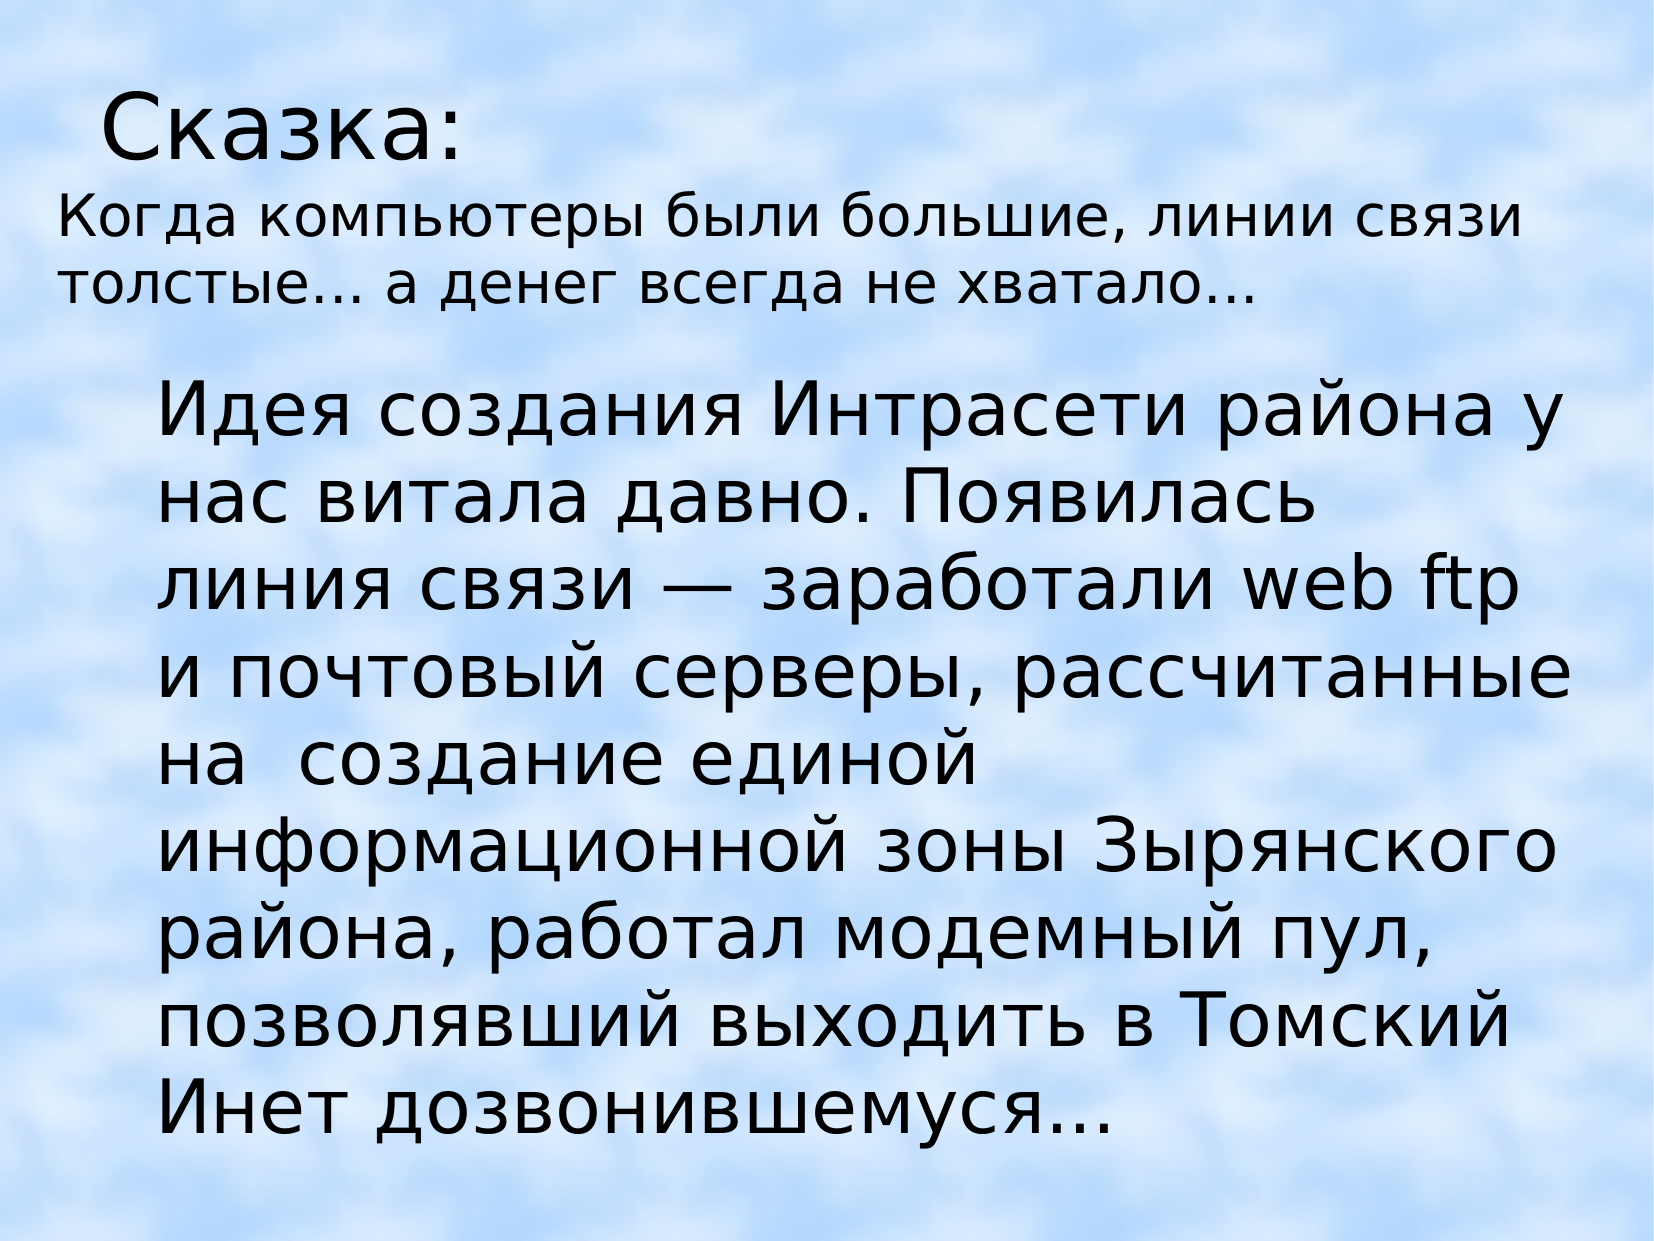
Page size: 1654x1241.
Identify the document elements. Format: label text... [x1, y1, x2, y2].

text_box Сказка: [84, 66, 607, 174]
picture [0, 0, 1654, 1241]
text_box Когда компьютеры были большие, линии связи толстые... а денег всегда не хватало... [41, 174, 1563, 325]
text_box Идея создания Интрасети района у нас витала давно. Появилась линия связи — заработали web ftp и почтовый серверы, рассчитанные на создание единой информационной зоны Зырянского района, работал модемный пул, позволявший выходить в Томский Инет дозвонившемуся... [140, 358, 1593, 1159]
